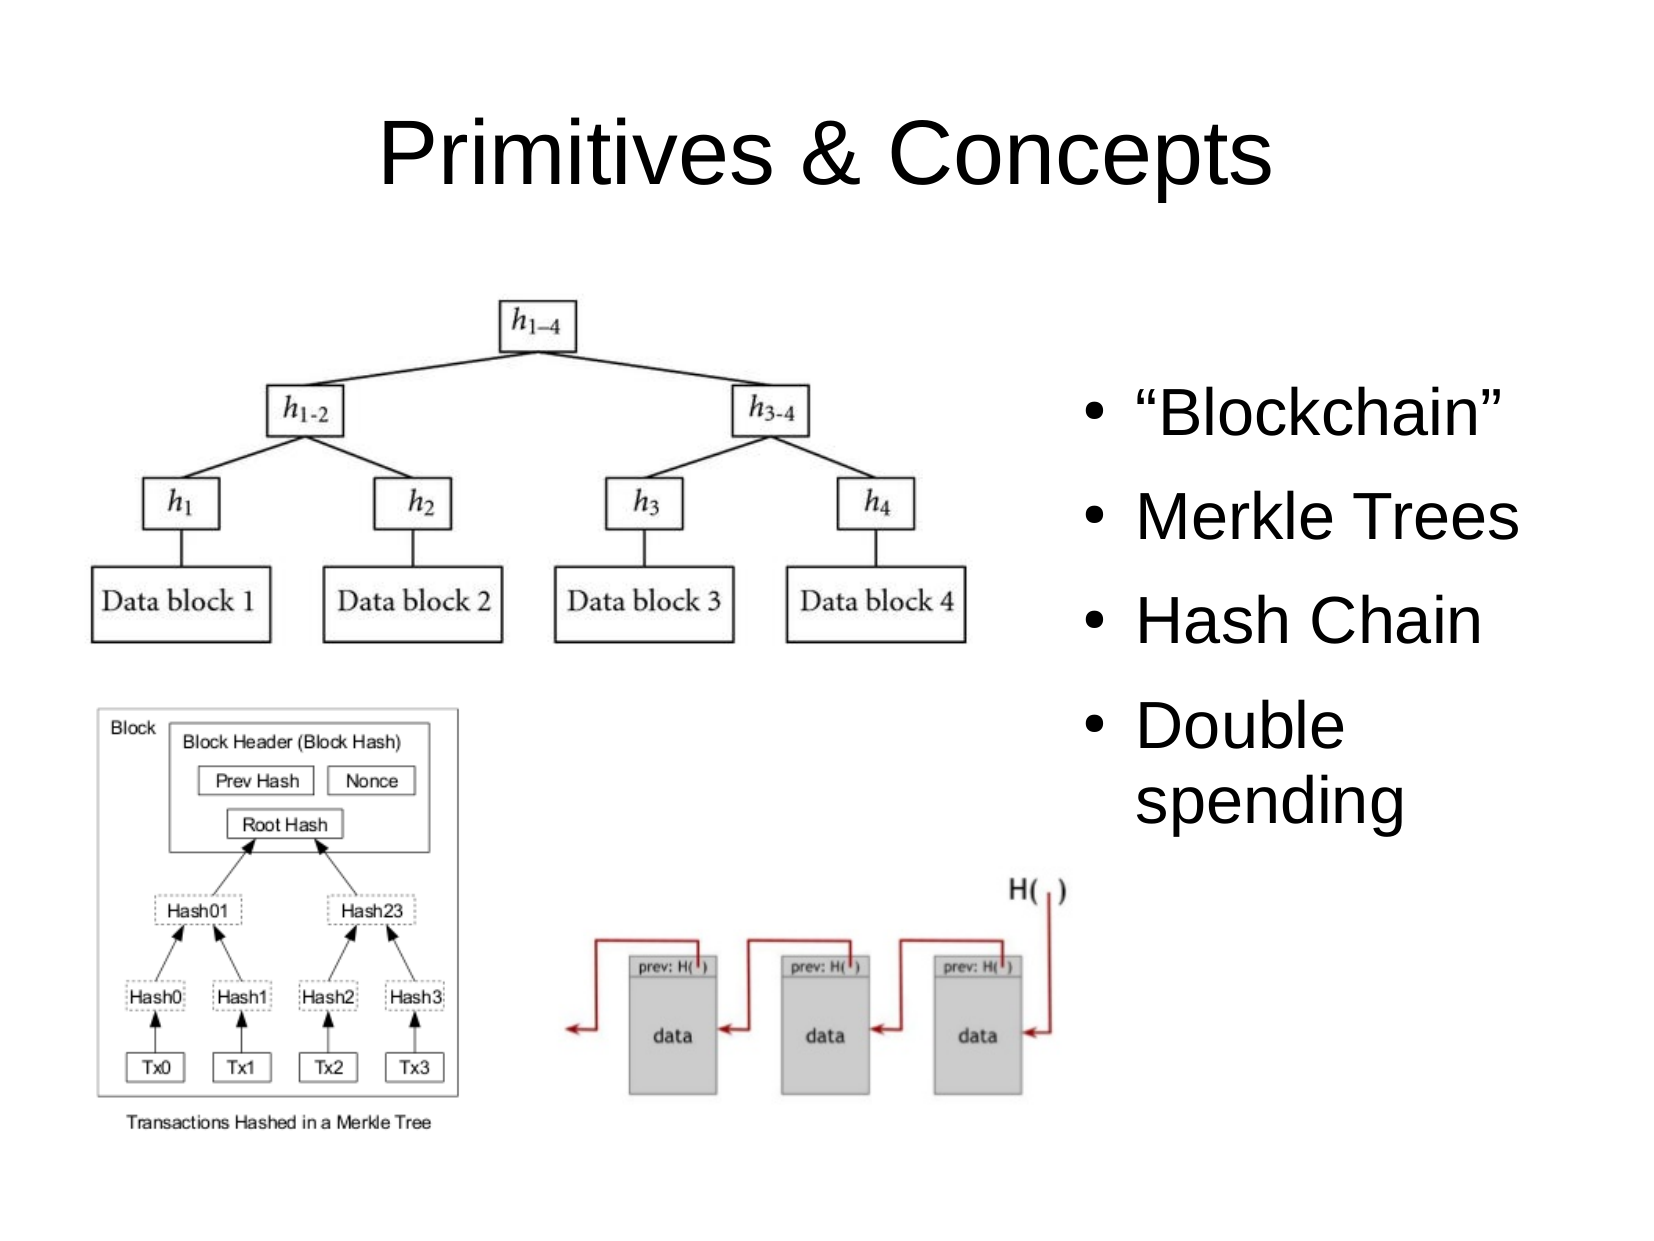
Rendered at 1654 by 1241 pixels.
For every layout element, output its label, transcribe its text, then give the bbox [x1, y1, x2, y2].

list “Blockchain” Merkle Trees Hash Chain Double spending [1065, 375, 1572, 1095]
picture [81, 689, 481, 1151]
title Primitives & Concepts [82, 49, 1571, 257]
picture [60, 269, 998, 675]
picture [496, 839, 1096, 1126]
